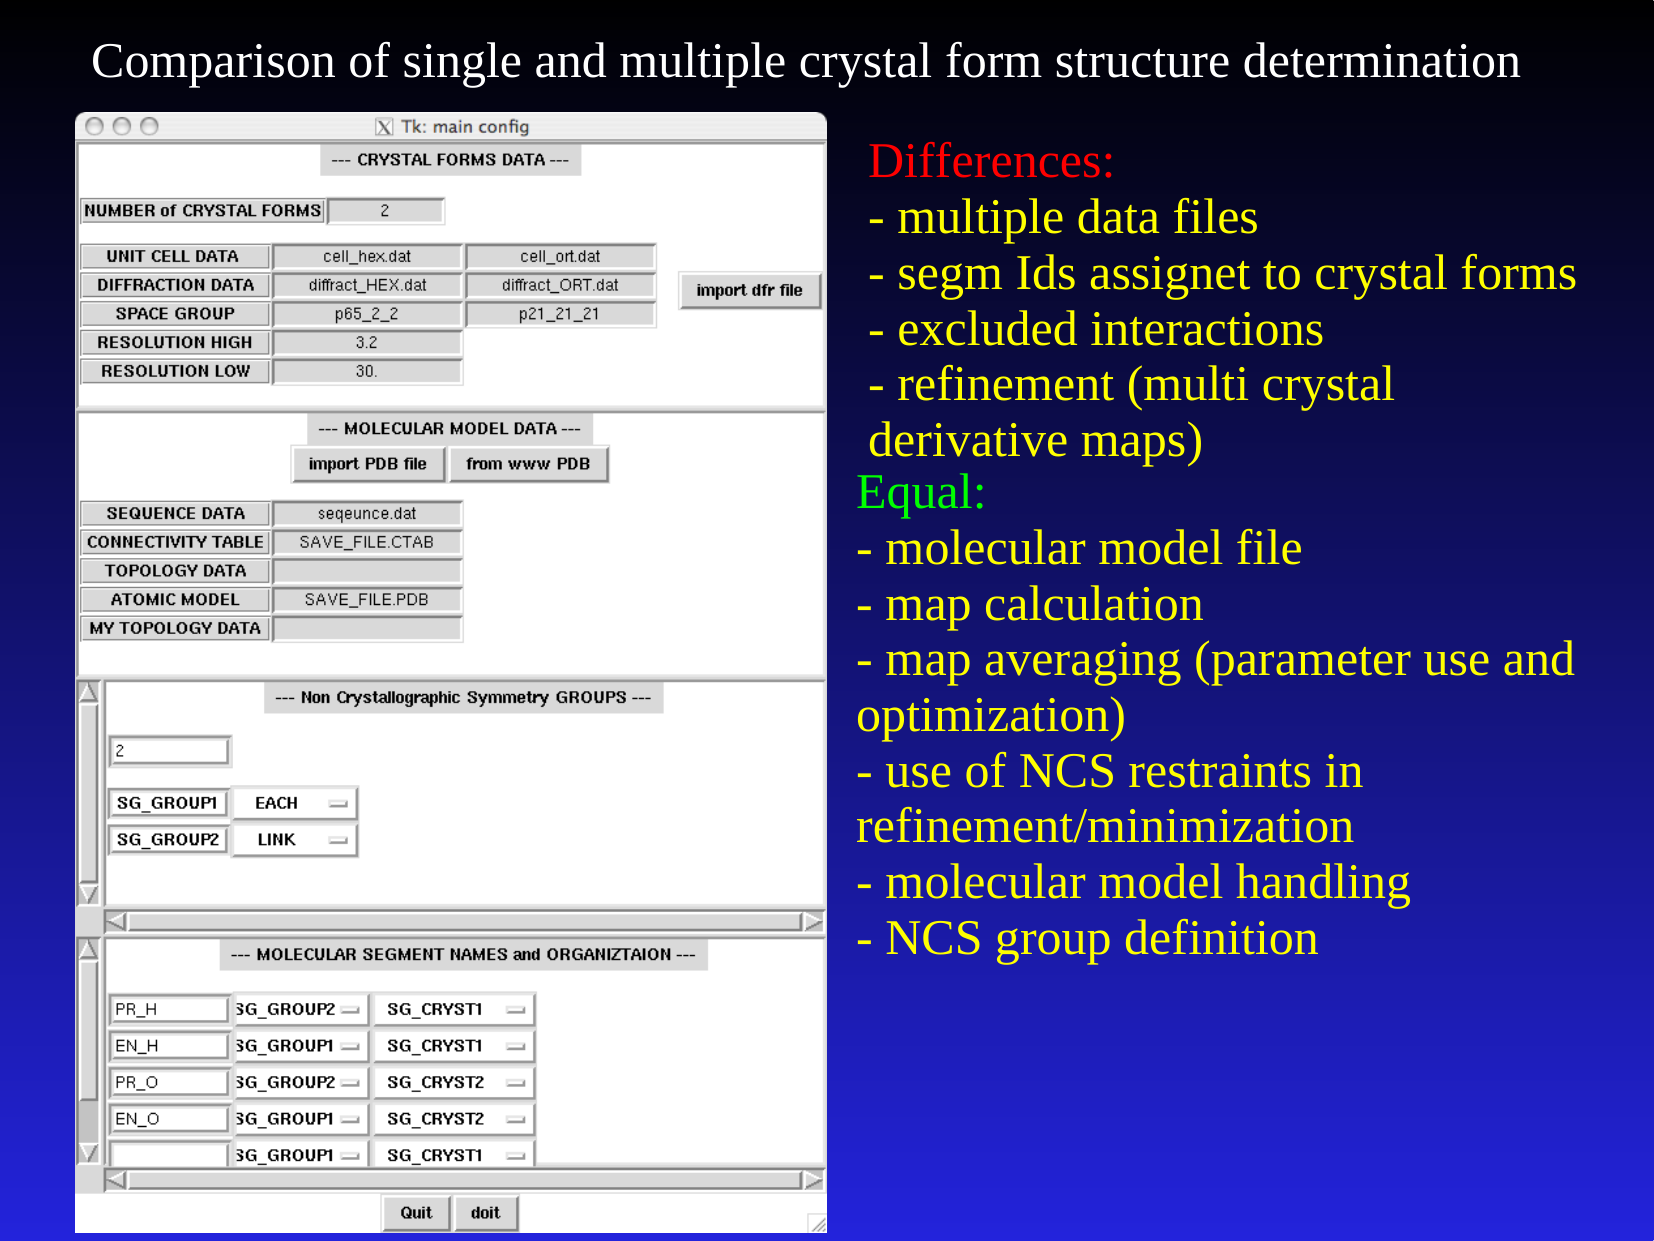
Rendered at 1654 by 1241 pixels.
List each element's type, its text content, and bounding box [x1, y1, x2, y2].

picture [75, 112, 827, 1233]
text_box Comparison of single and multiple crystal form structure determination [76, 25, 1535, 96]
text_box Equal: - molecular model file - map calculation - map averaging (parameter use and optimization) - use of NCS restraints in refinement/minimization - molecular model handling - NCS group definition [841, 456, 1643, 974]
text_box Differences: - multiple data files - segm Ids assignet to crystal forms - excluded interactions - refinement (multi crystal derivative maps) [853, 125, 1613, 533]
